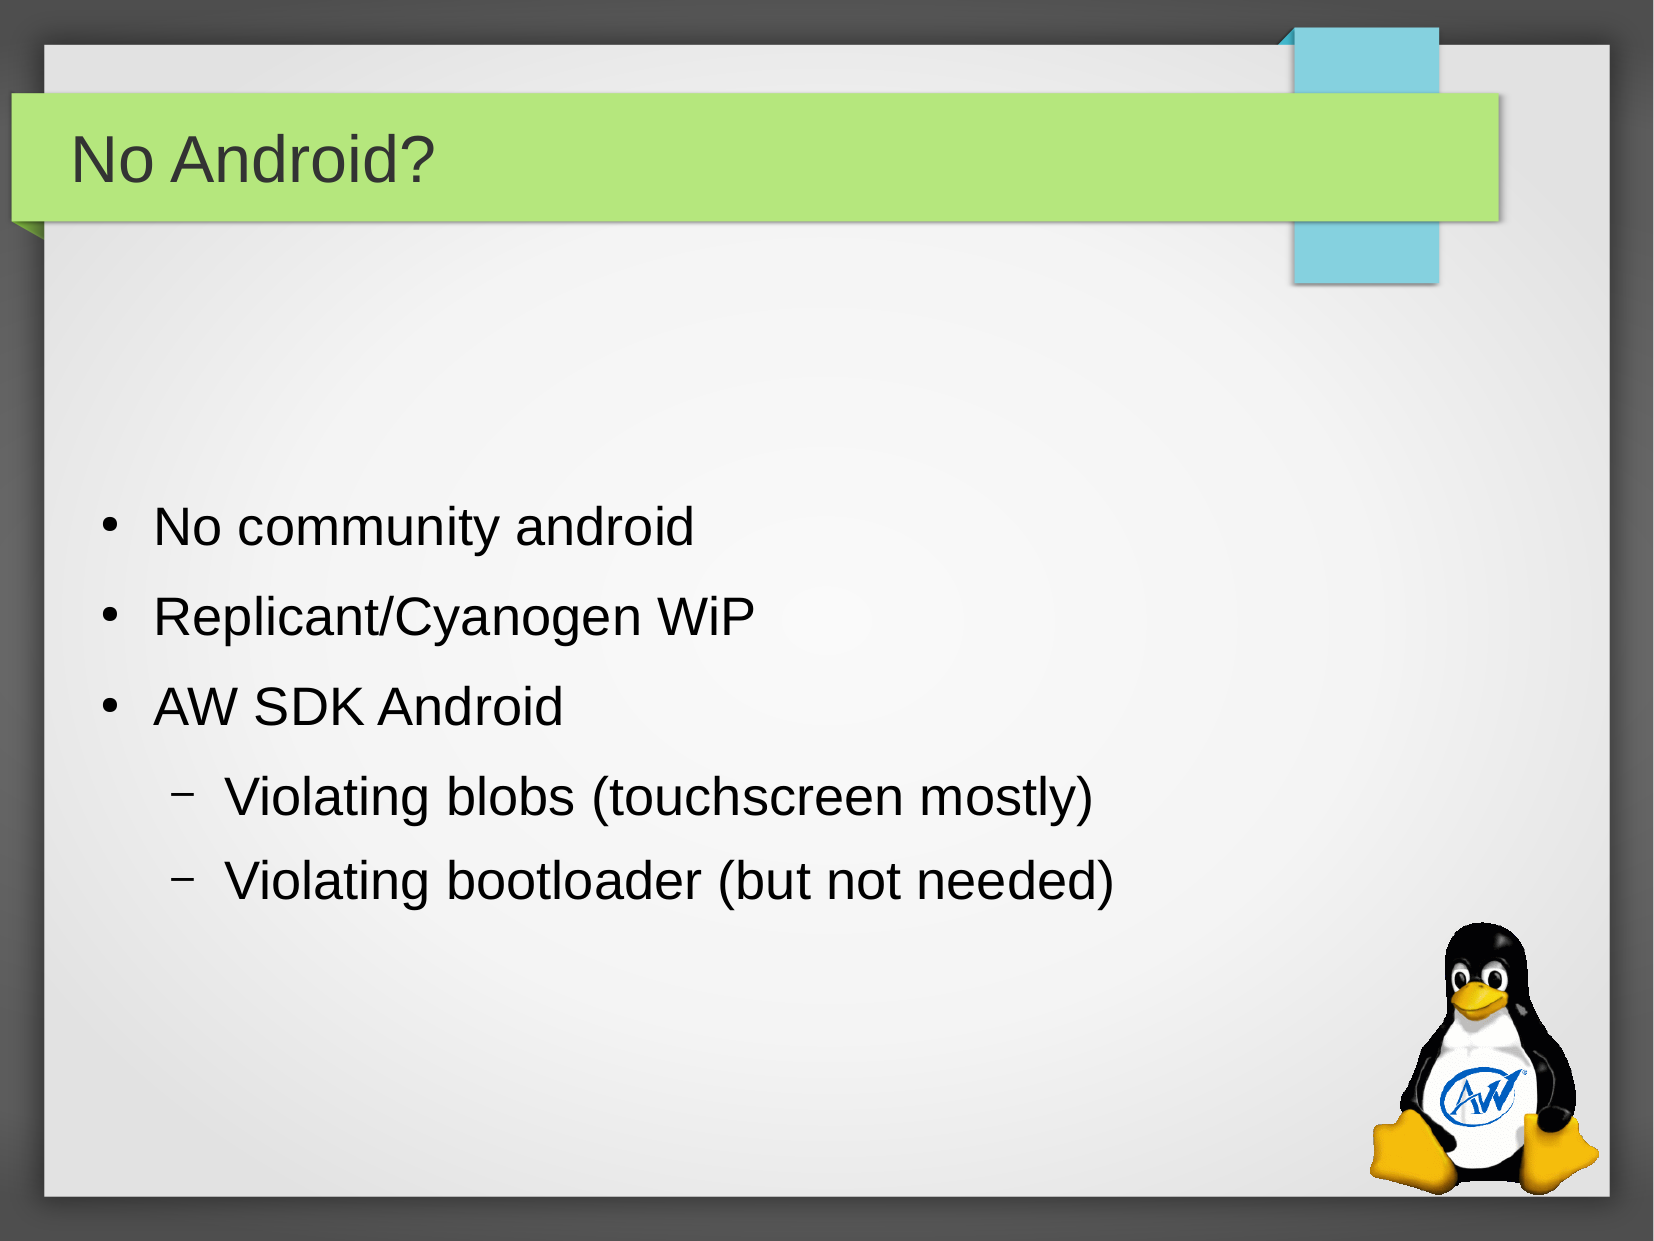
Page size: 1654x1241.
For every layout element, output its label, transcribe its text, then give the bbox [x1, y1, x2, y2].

picture [0, 0, 1654, 1241]
title No Android? [70, 106, 1229, 213]
list No community android Replicant/Cyanogen WiP AW SDK Android Violating blobs (touchscreen mostly) Violating bootloader (but not needed) [82, 343, 1538, 1063]
